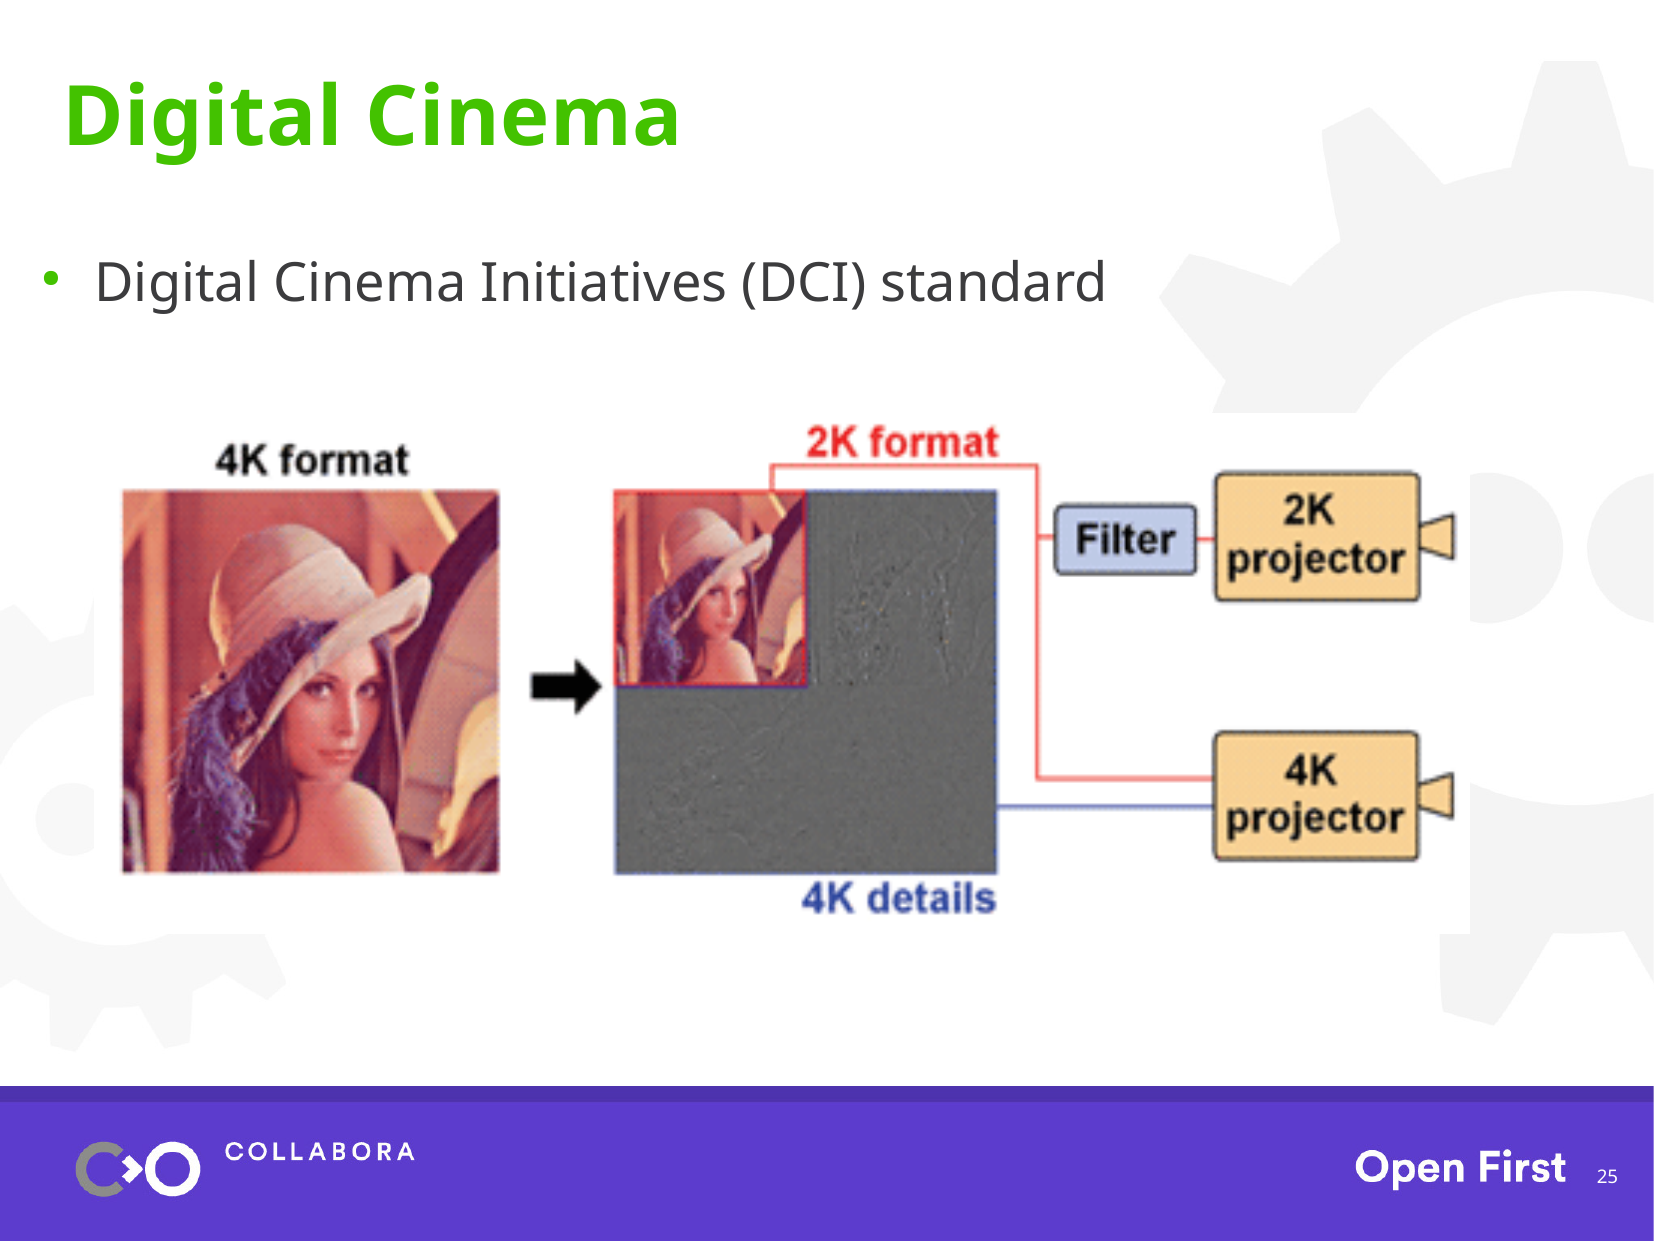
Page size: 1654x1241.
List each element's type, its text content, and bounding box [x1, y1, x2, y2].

title Digital Cinema [62, 62, 1638, 138]
picture [0, 0, 1654, 1241]
list Digital Cinema Initiatives (DCI) standard [23, 177, 1595, 1016]
